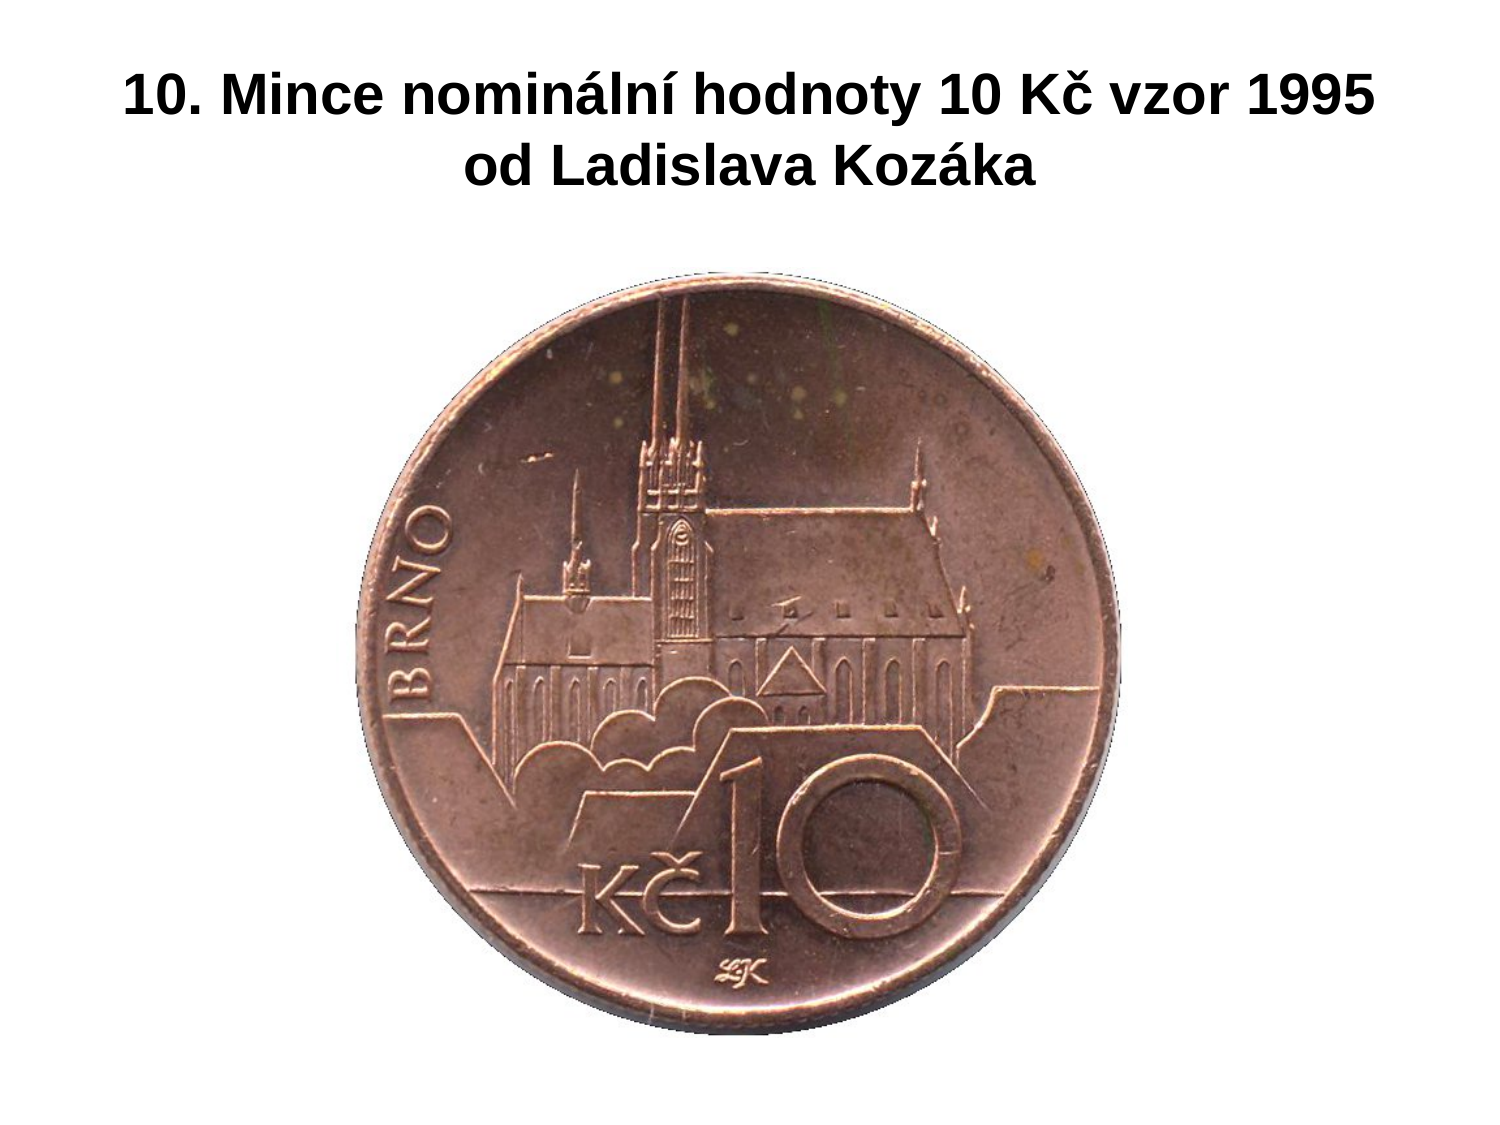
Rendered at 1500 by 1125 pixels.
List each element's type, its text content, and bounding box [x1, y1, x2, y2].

title 10. Mince nominální hodnoty 10 Kč vzor 1995 od Ladislava Kozáka [75, 0, 1426, 275]
text_box [336, 267, 1128, 1038]
